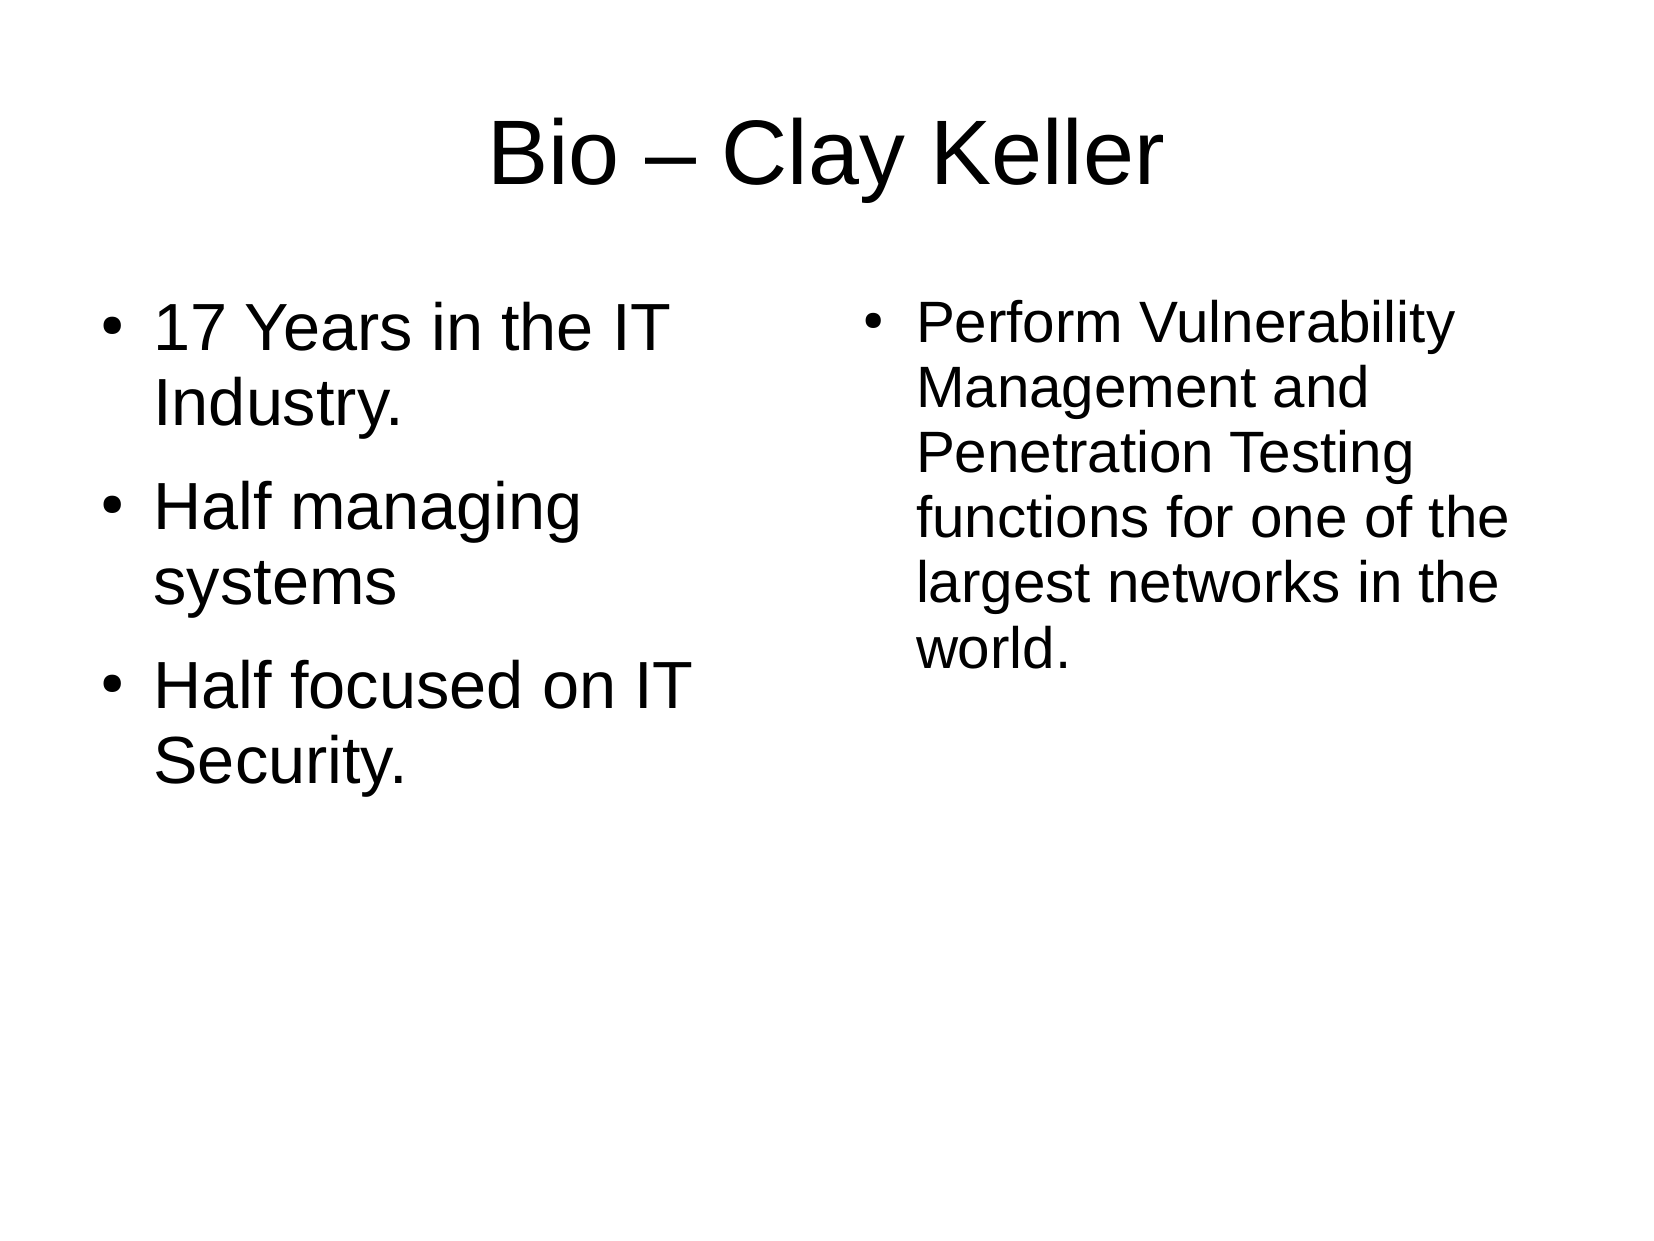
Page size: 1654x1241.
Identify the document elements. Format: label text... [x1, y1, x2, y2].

list Perform Vulnerability Management and Penetration Testing functions for one of the largest networks in the world. [845, 290, 1572, 1010]
list 17 Years in the IT Industry. Half managing systems Half focused on IT Security. [82, 290, 809, 1010]
title Bio – Clay Keller [82, 49, 1571, 257]
